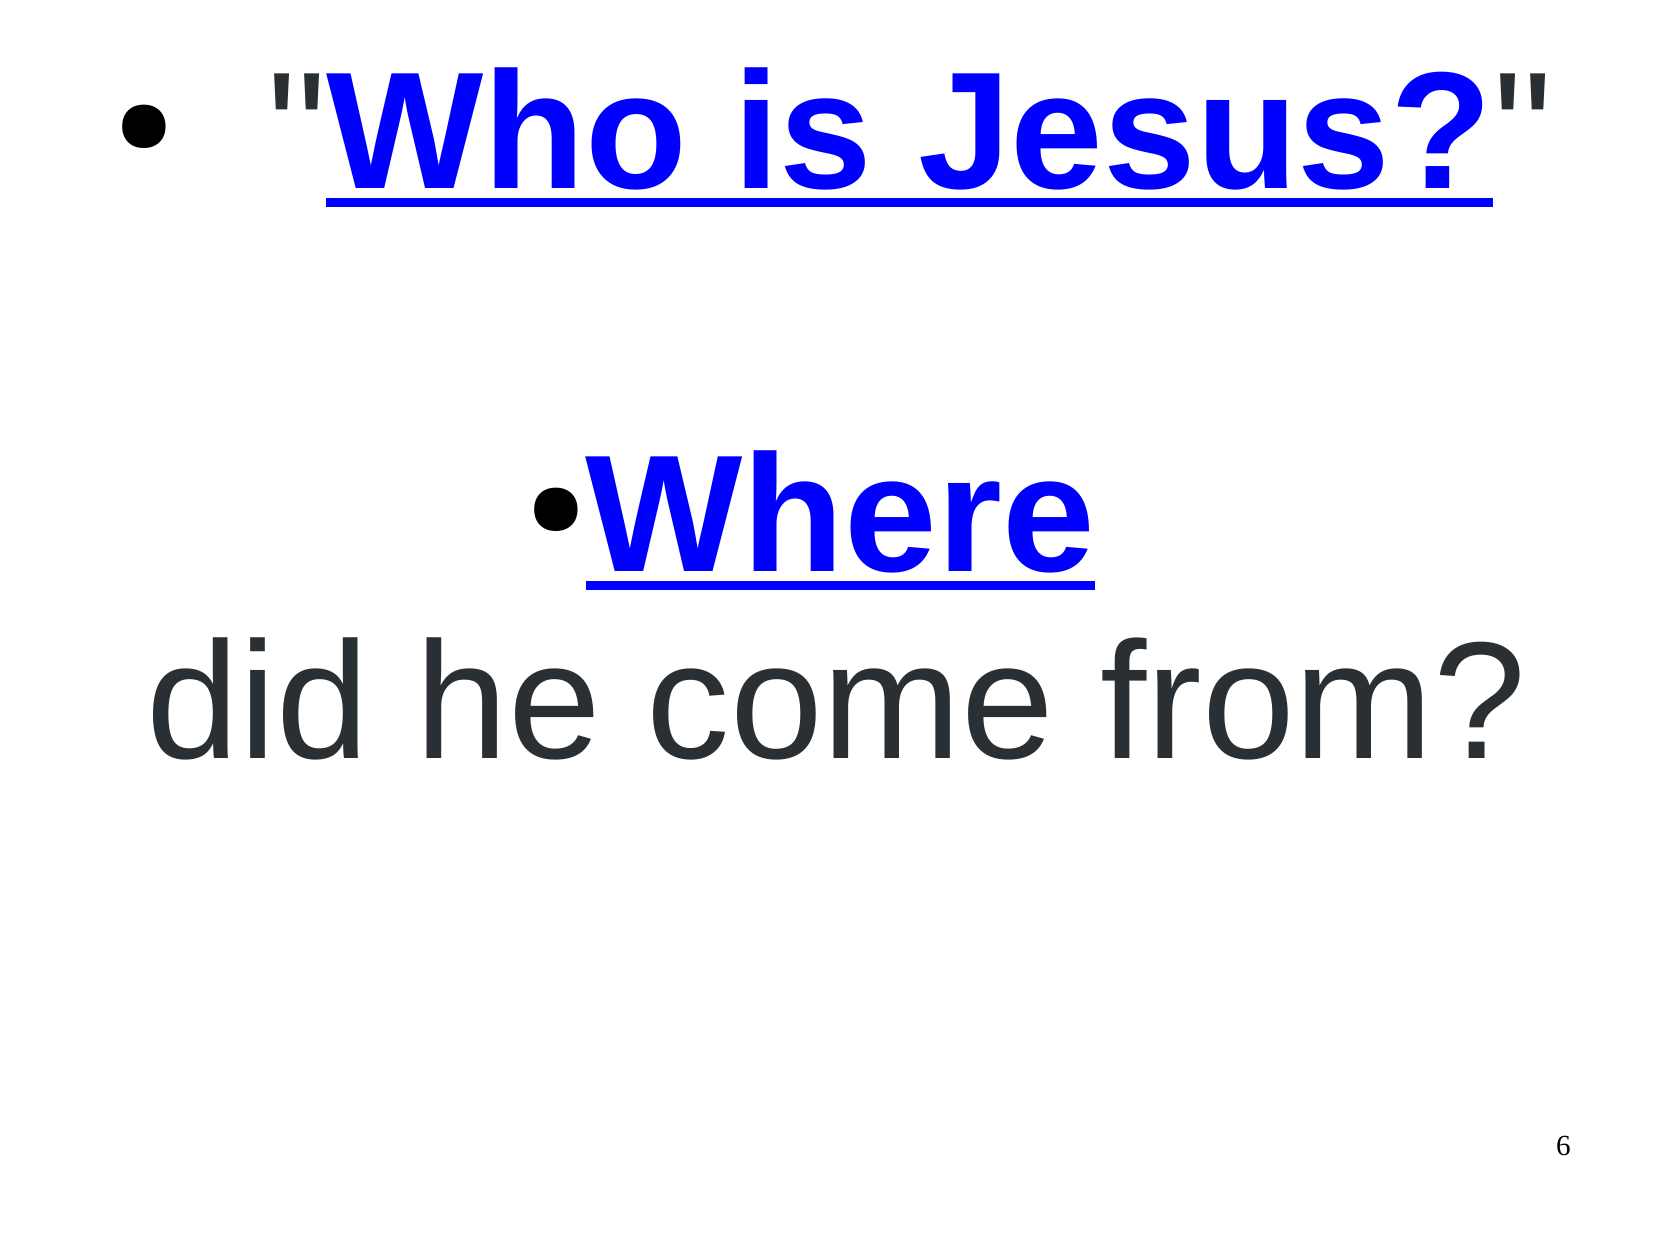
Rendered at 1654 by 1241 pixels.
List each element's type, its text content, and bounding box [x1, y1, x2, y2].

list "Who is Jesus?" Where did he come from? [37, 37, 1613, 1238]
